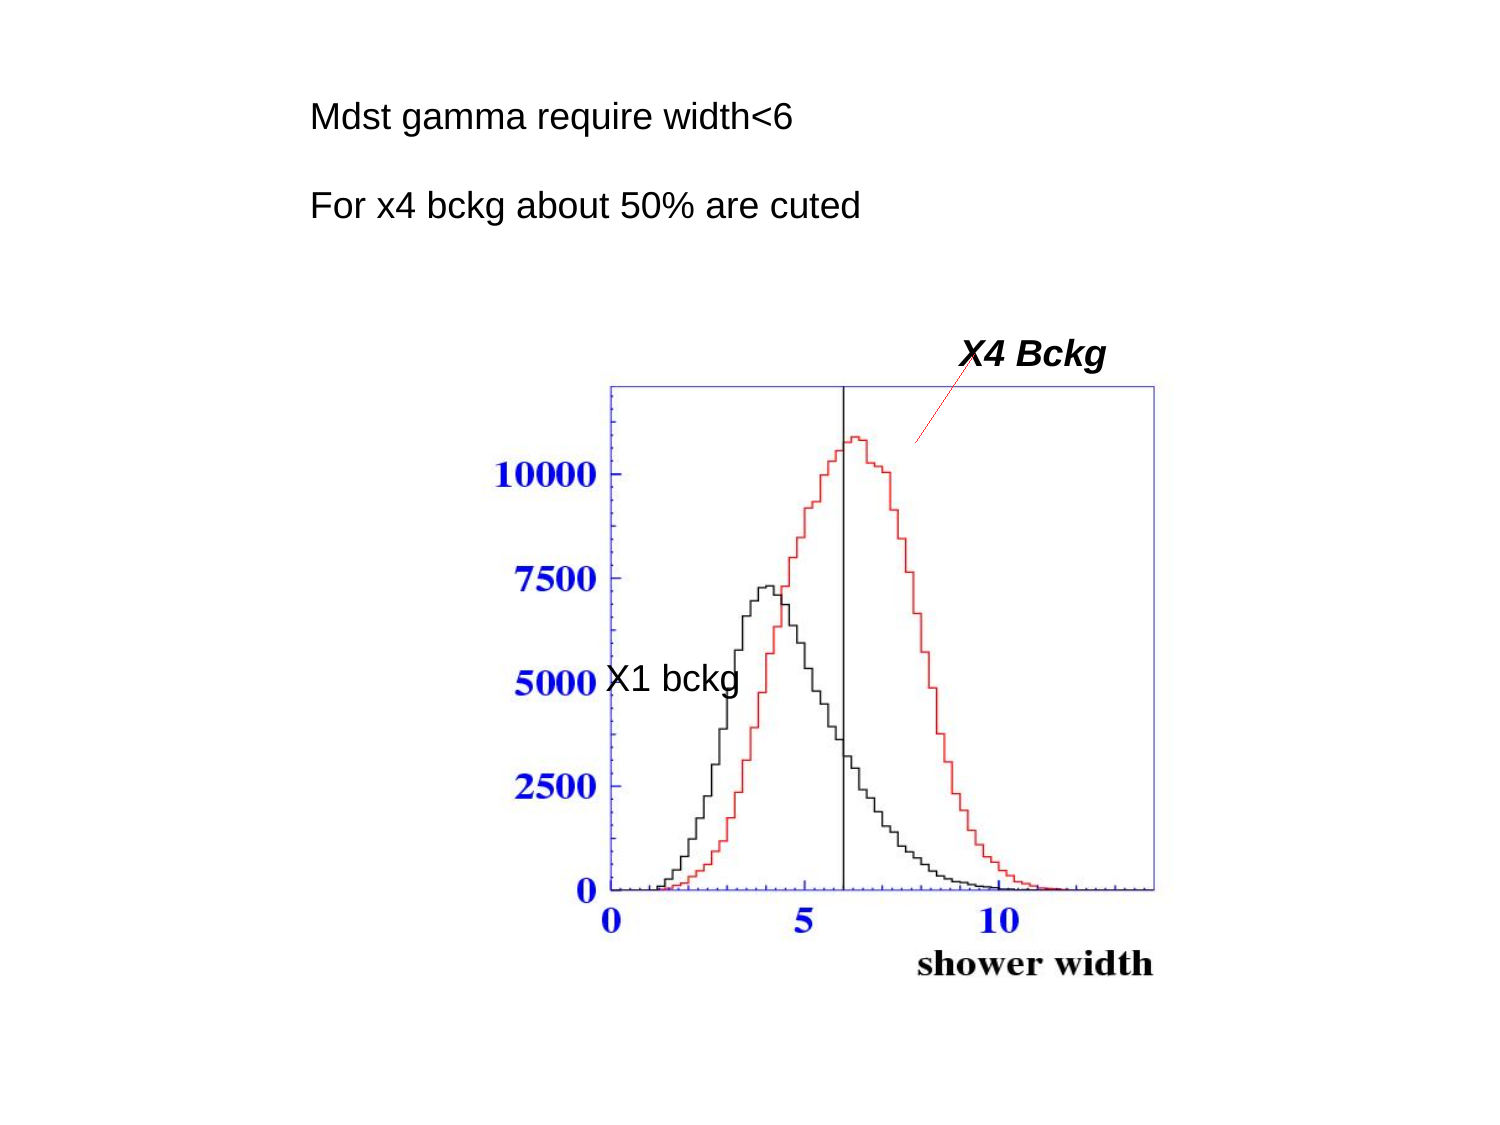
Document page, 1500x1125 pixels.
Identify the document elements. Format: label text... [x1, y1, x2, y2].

text_box X1 bckg [590, 649, 768, 707]
text_box For x4 bckg about 50% are cuted [295, 177, 1034, 254]
text_box Mdst gamma require width<6 [295, 88, 1359, 146]
text_box X4 Bckg [944, 324, 1270, 382]
picture [481, 354, 1182, 1004]
